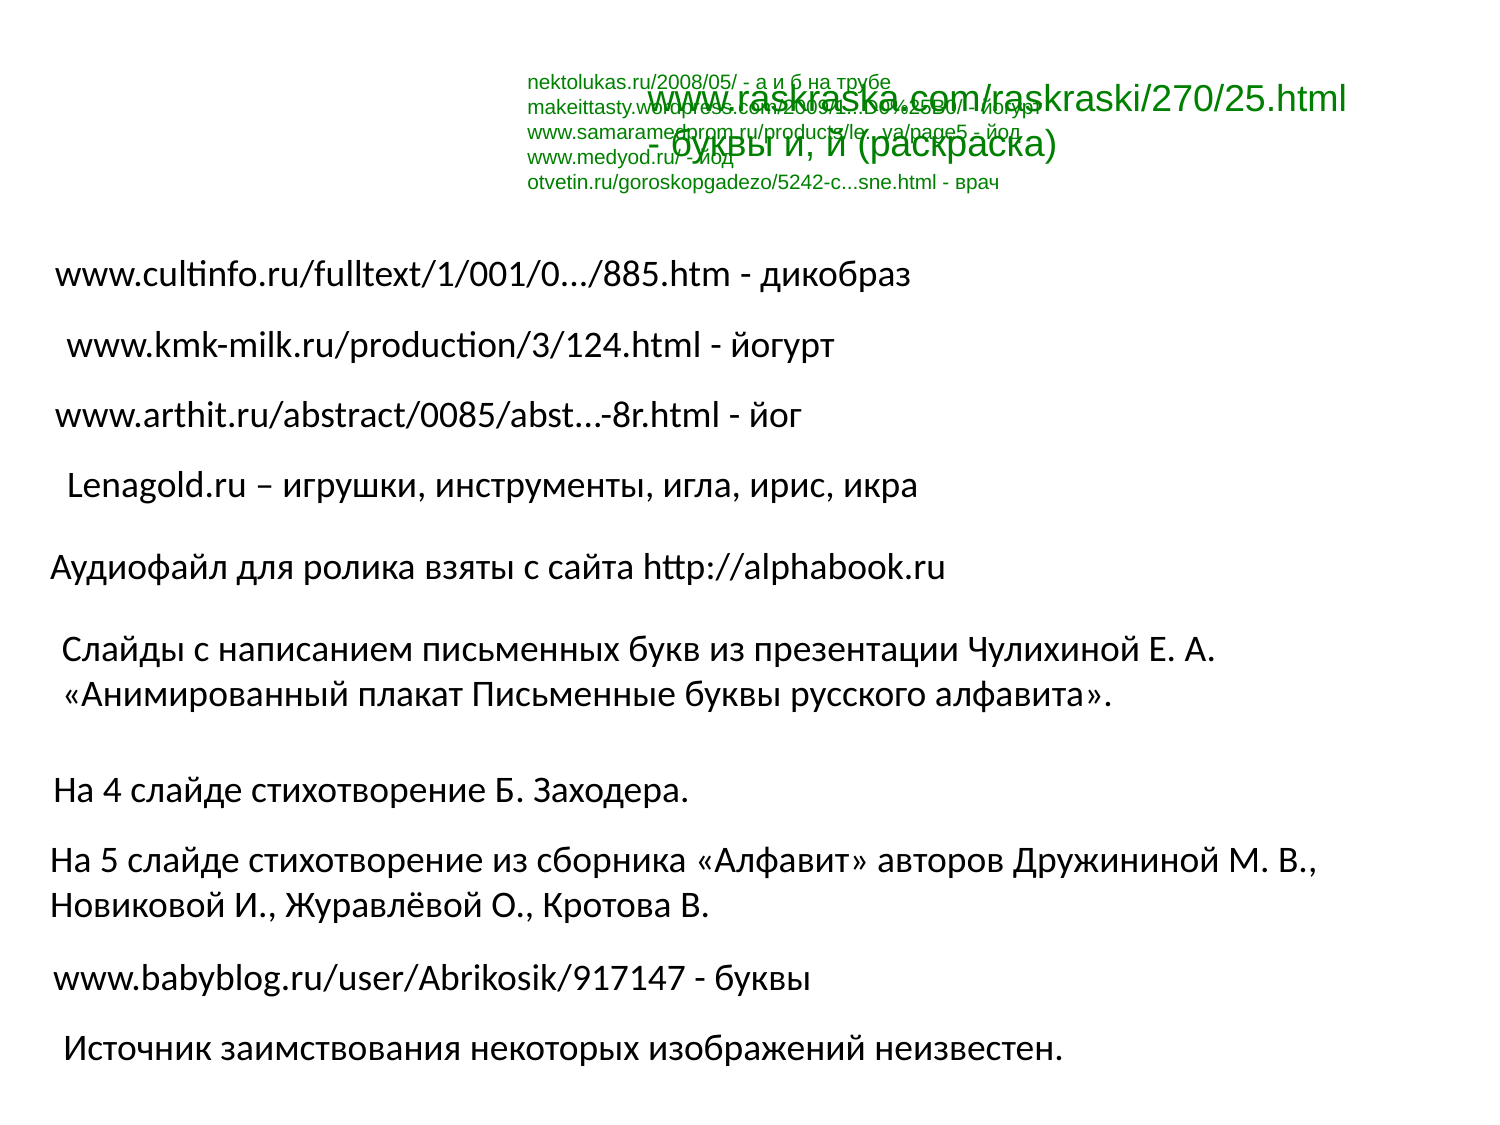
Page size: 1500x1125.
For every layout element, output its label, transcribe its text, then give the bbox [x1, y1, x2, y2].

text_box nektolukas.ru/2008/05/ - а и б на трубе makeittasty.wordpress.com/2009/1...D0%25B0/ - йогурт www.samaramedprom.ru/products/le...va/page5 - йод www.medyod.ru/ - йод otvetin.ru/goroskopgadezo/5242-c...sne.html - врач [512, 61, 1058, 202]
text_box Источник заимствования некоторых изображений неизвестен. [48, 1007, 1080, 1076]
text_box www.babyblog.ru/user/Abrikosik/917147 - буквы [38, 937, 827, 1006]
text_box www.cultinfo.ru/fulltext/1/001/0.../885.htm - дикобраз [39, 234, 927, 302]
text_box www.arthit.ru/abstract/0085/abst...-8r.html - йог [39, 375, 818, 443]
text_box www.raskraska.com/raskraski/270/25.html - буквы и, й (раскраска) [632, 58, 1383, 172]
text_box Слайды с написанием письменных букв из презентации Чулихиной Е. А. «Анимированный плакат Письменные буквы русского алфавита». [46, 609, 1407, 722]
text_box На 5 слайде стихотворение из сборника «Алфавит» авторов Дружининой М. В., Новиковой И., Журавлёвой О., Кротова В. [35, 820, 1336, 933]
text_box Lenagold.ru – игрушки, инструменты, игла, ирис, икра [52, 445, 935, 513]
text_box На 4 слайде стихотворение Б. Заходера. [38, 750, 706, 818]
text_box www.kmk-milk.ru/production/3/124.html - йогурт [51, 304, 850, 373]
text_box Аудиофайл для ролика взяты с сайта http://alphabook.ru [35, 527, 1196, 595]
